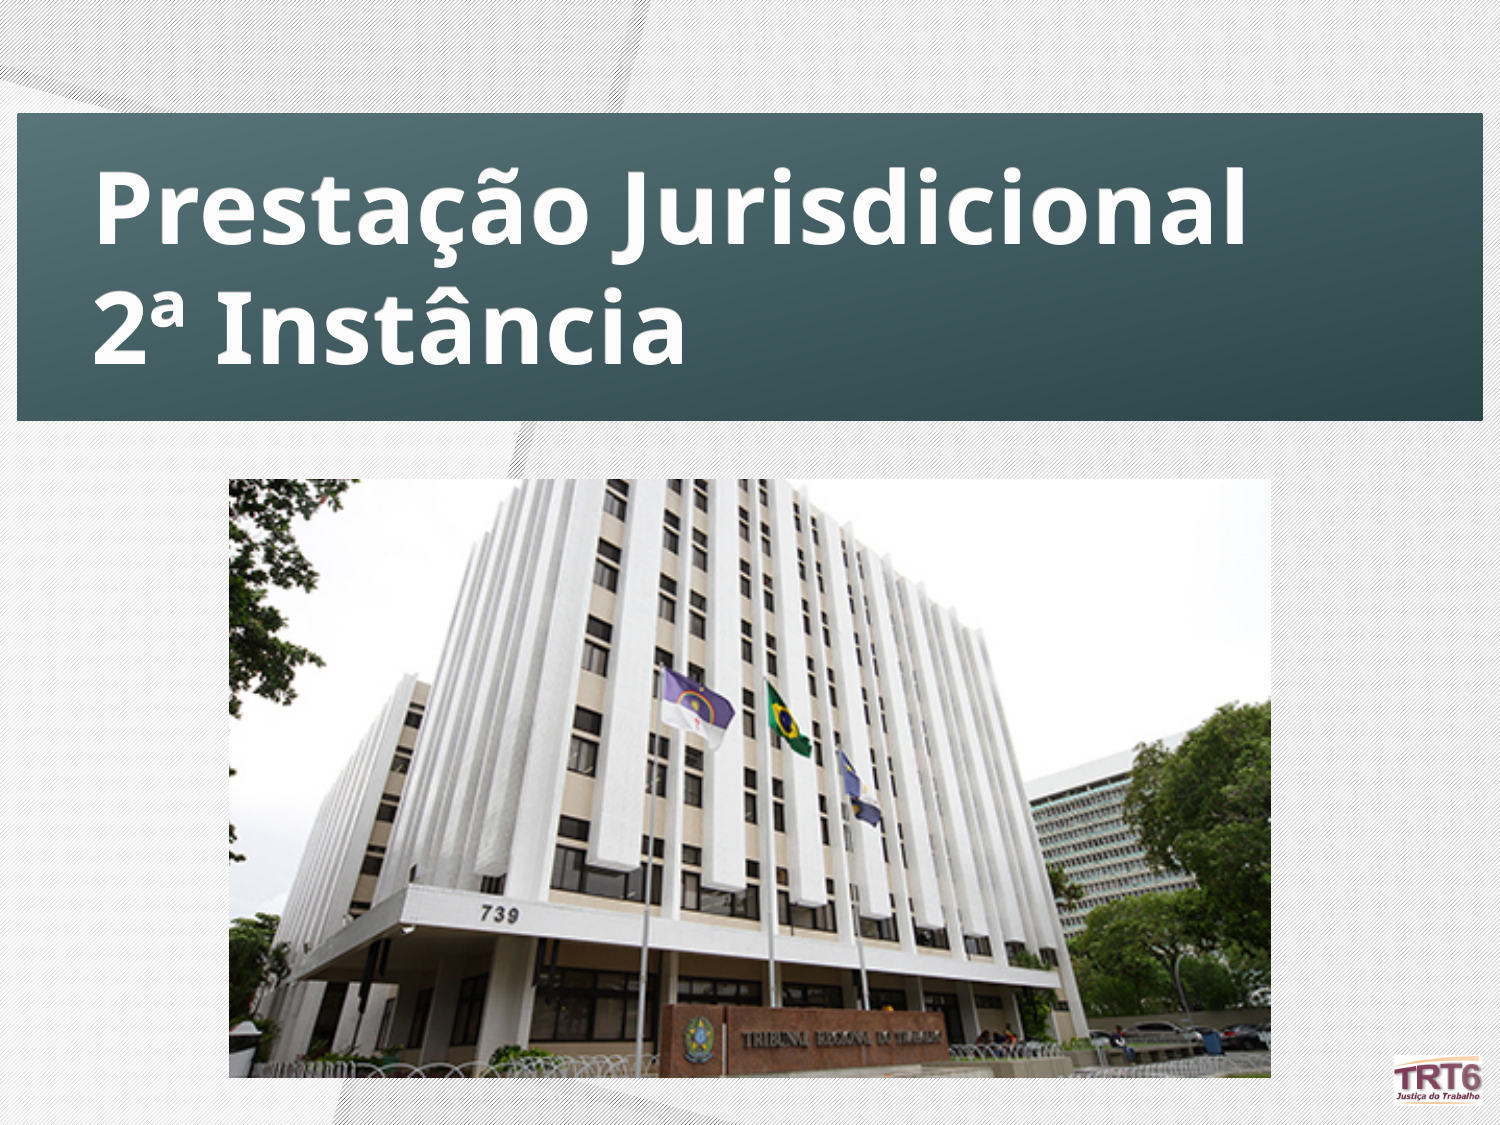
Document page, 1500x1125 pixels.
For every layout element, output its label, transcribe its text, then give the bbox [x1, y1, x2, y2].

picture [1393, 1055, 1483, 1106]
text_box [18, 114, 1482, 421]
picture [229, 479, 1271, 1078]
text_box Prestação Jurisdicional 2ª Instância [77, 137, 1482, 392]
